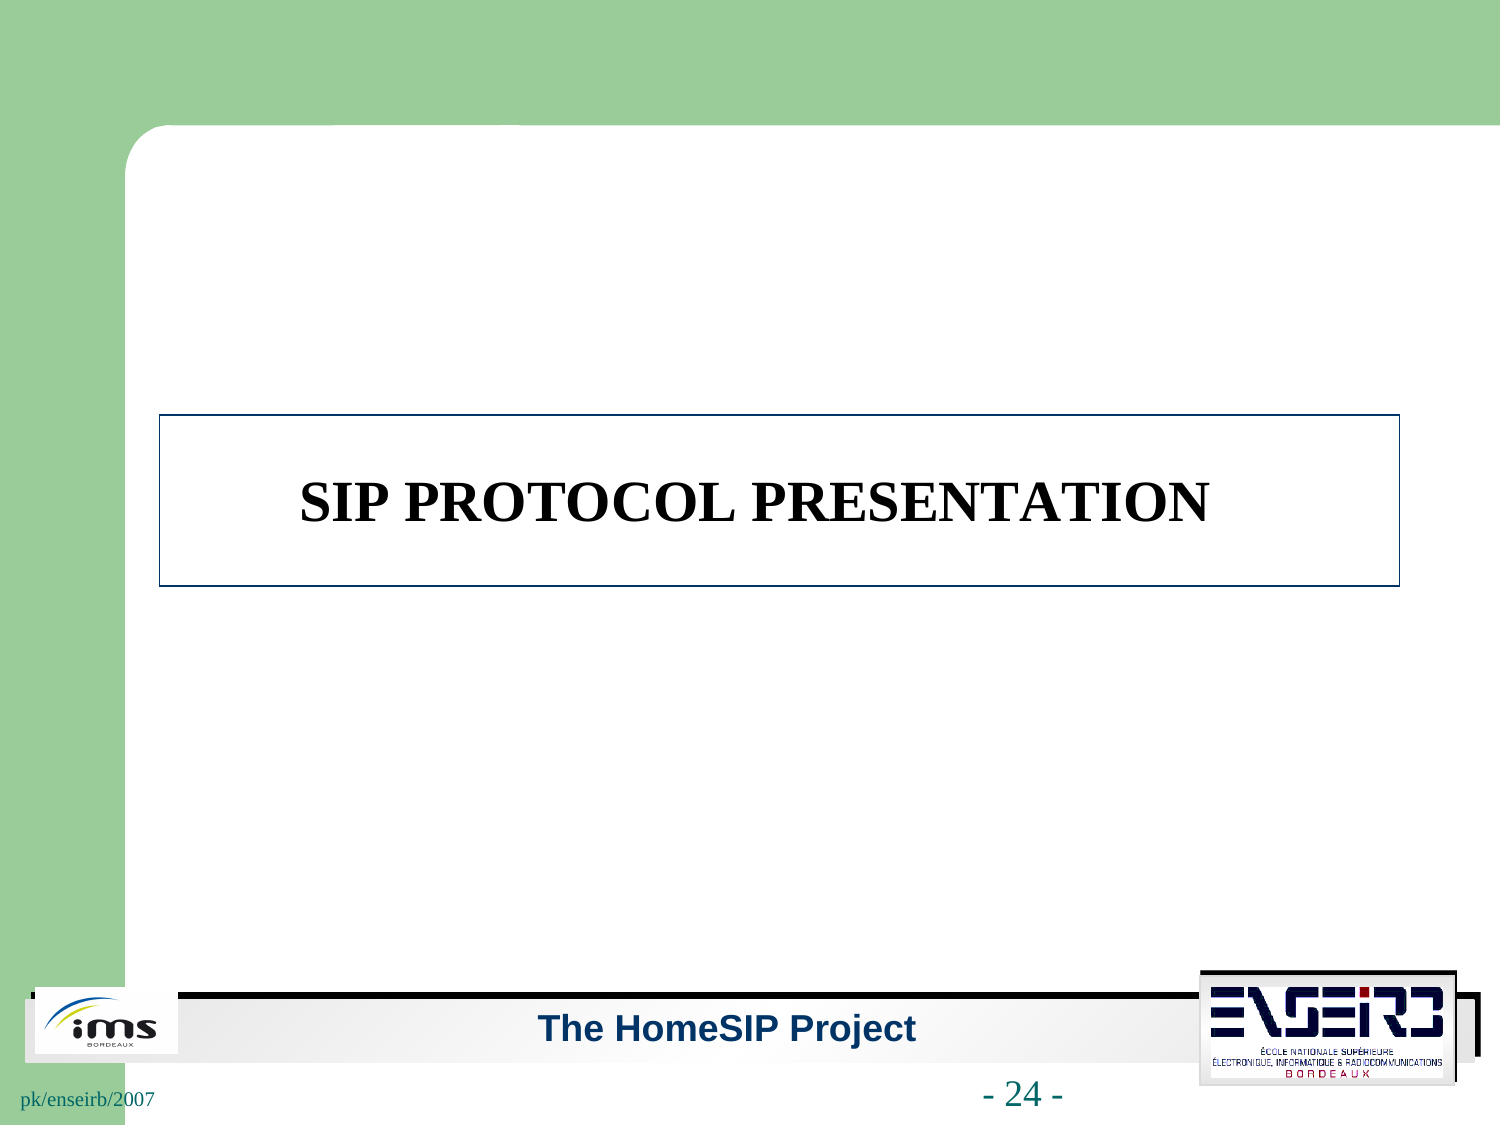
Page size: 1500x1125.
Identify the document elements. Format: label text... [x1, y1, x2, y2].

picture [1211, 987, 1443, 1078]
text_box SIP PROTOCOL PRESENTATION [123, 461, 1386, 596]
picture [35, 987, 178, 1054]
